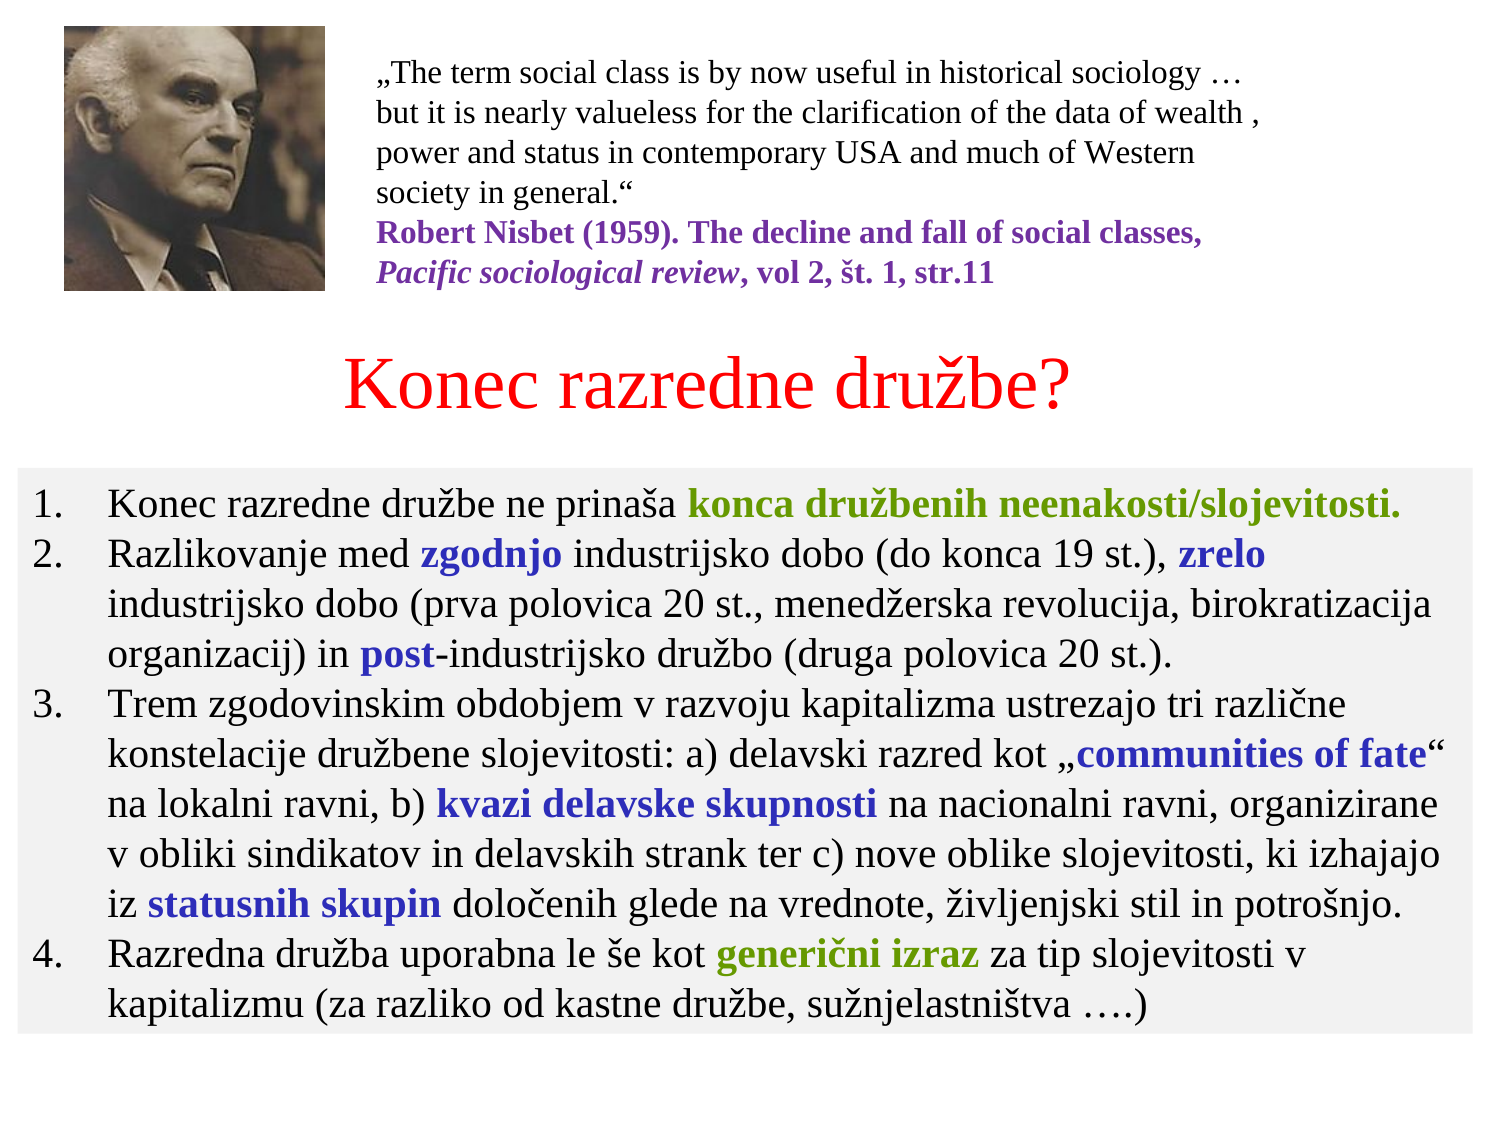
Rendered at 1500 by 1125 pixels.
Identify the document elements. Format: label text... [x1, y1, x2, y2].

text_box Konec razredne družbe ne prinaša konca družbenih neenakosti/slojevitosti. Razlikovanje med zgodnjo industrijsko dobo (do konca 19 st.), zrelo industrijsko dobo (prva polovica 20 st., menedžerska revolucija, birokratizacija organizacij) in post-industrijsko družbo (druga polovica 20 st.). Trem zgodovinskim obdobjem v razvoju kapitalizma ustrezajo tri različne konstelacije družbene slojevitosti: a) delavski razred kot „communities of fate“ na lokalni ravni, b) kvazi delavske skupnosti na nacionalni ravni, organizirane v obliki sindikatov in delavskih strank ter c) nove oblike slojevitosti, ki izhajajo iz statusnih skupin določenih glede na vrednote, življenjski stil in potrošnjo. Razredna družba uporabna le še kot generični izraz za tip slojevitosti v kapitalizmu (za razliko od kastne družbe, sužnjelastništva ….) [17, 467, 1473, 1034]
text_box „The term social class is by now useful in historical sociology … but it is nearly valueless for the clarification of the data of wealth , power and status in contemporary USA and much of Western society in general.“ Robert Nisbet (1959). The decline and fall of social classes, Pacific sociological review, vol 2, št. 1, str.11 [361, 42, 1295, 298]
text_box [64, 26, 325, 291]
text_box Konec razredne družbe? [328, 326, 1088, 432]
